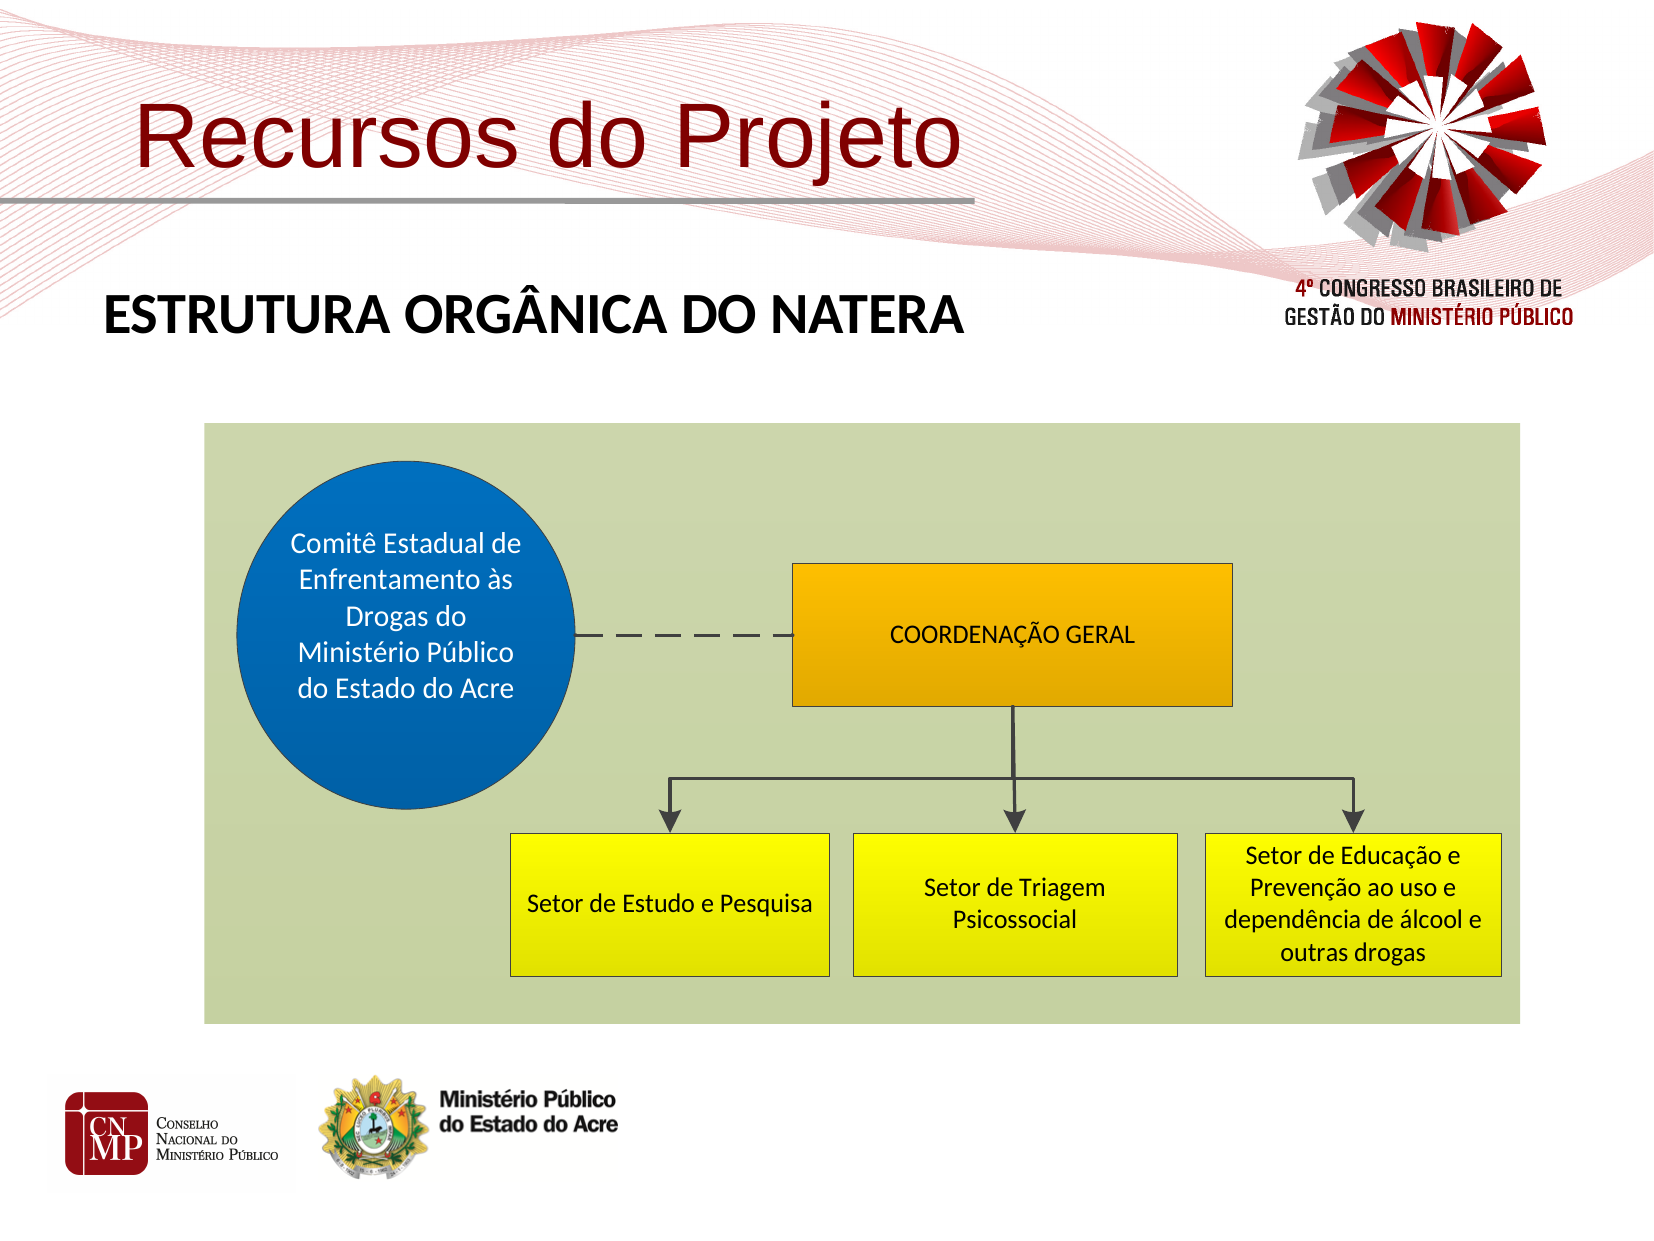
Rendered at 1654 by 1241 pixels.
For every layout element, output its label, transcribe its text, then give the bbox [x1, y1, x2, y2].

picture [0, 9, 1654, 325]
picture [318, 1074, 618, 1182]
picture [200, 419, 1524, 1028]
picture [47, 1074, 296, 1193]
text_box ESTRUTURA ORGÂNICA DO NATERA [88, 282, 992, 370]
text_box Recursos do Projeto [47, 77, 1052, 195]
